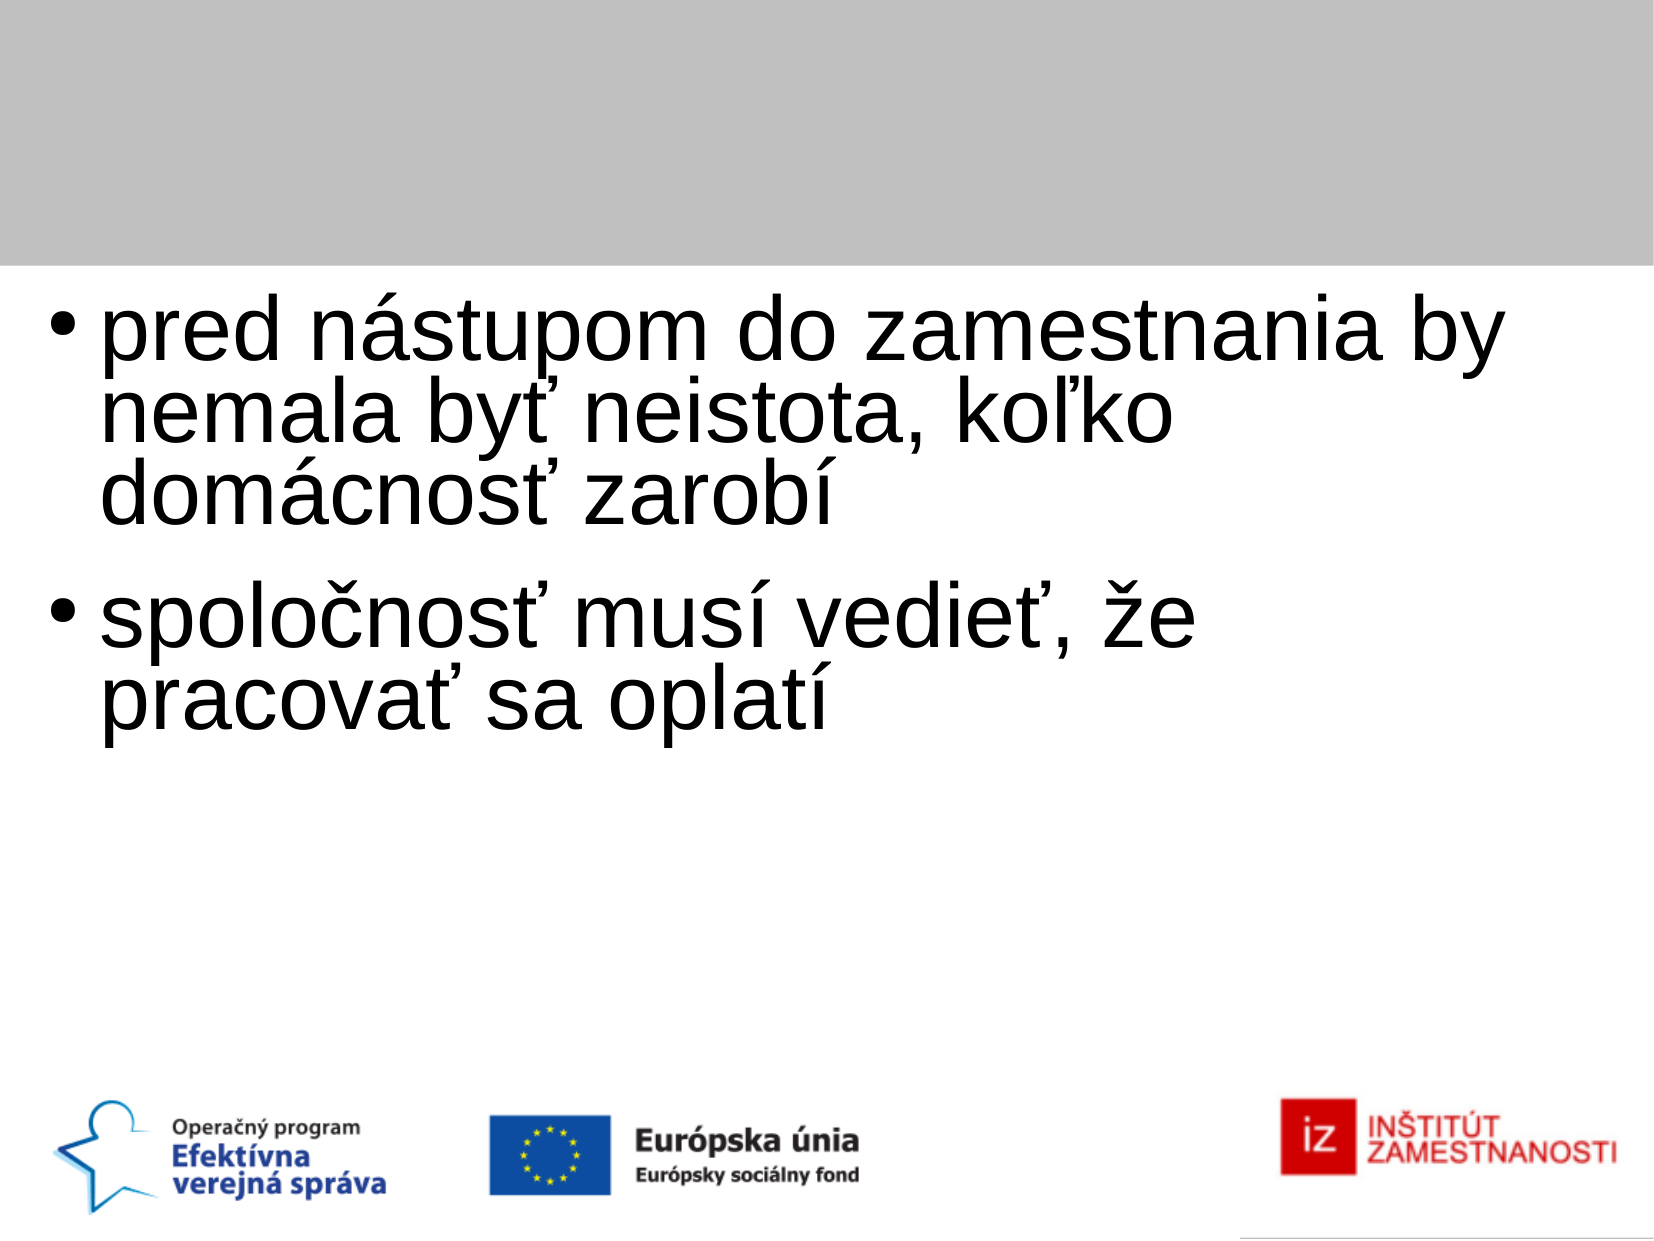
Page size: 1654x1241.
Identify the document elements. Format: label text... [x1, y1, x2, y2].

picture [29, 1077, 886, 1241]
picture [1240, 1033, 1654, 1241]
list pred nástupom do zamestnania by nemala byť neistota, koľko domácnosť zarobí spoločnosť musí vedieť, že pracovať sa oplatí [29, 295, 1533, 1077]
